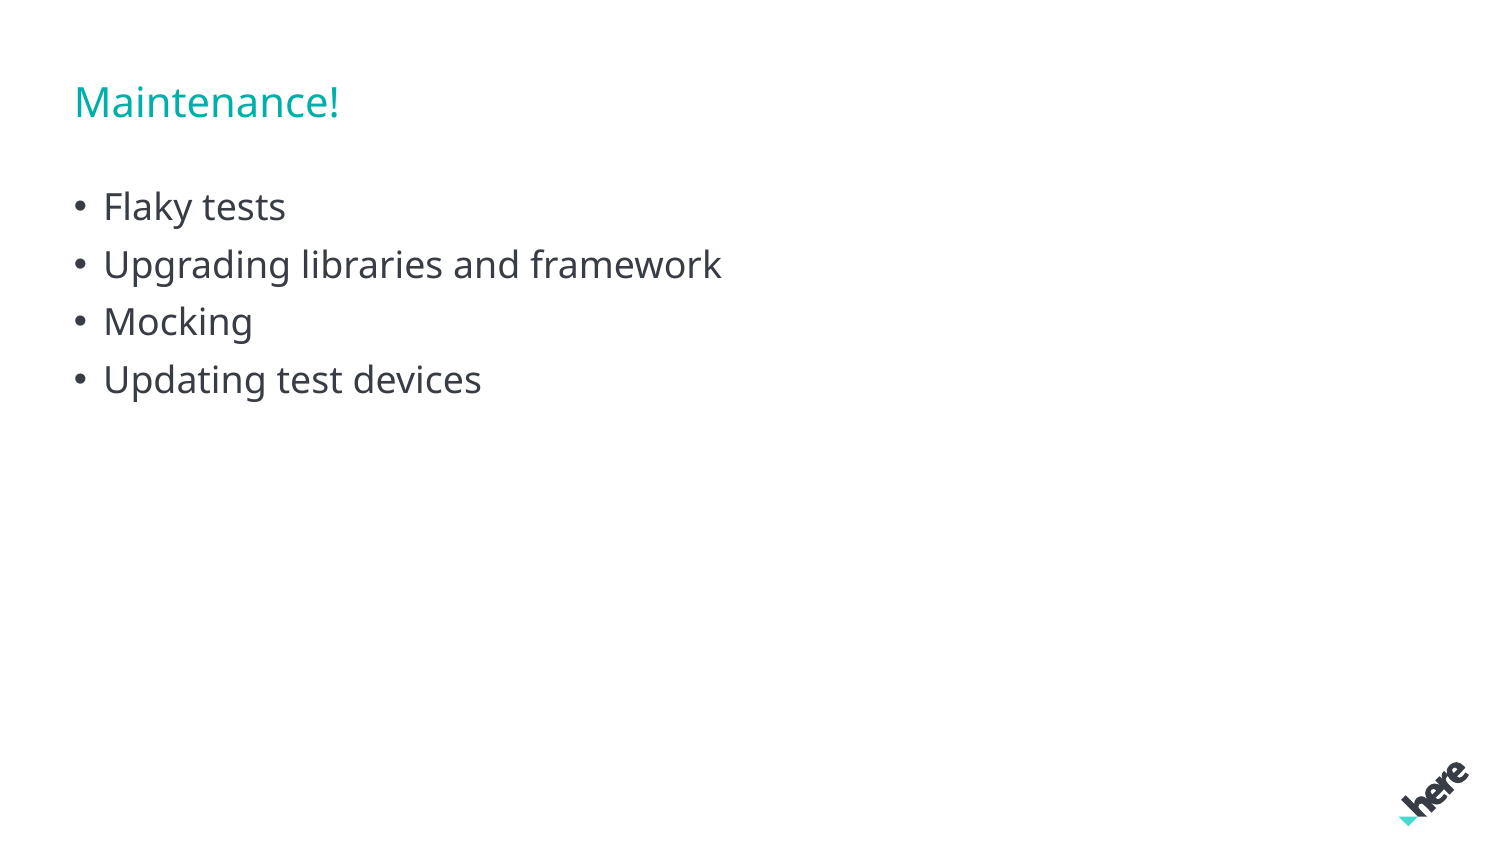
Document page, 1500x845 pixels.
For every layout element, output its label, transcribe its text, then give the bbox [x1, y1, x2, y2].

list Flaky tests Upgrading libraries and framework Mocking Updating test devices [68, 180, 1388, 758]
title Maintenance! [68, 34, 1388, 130]
